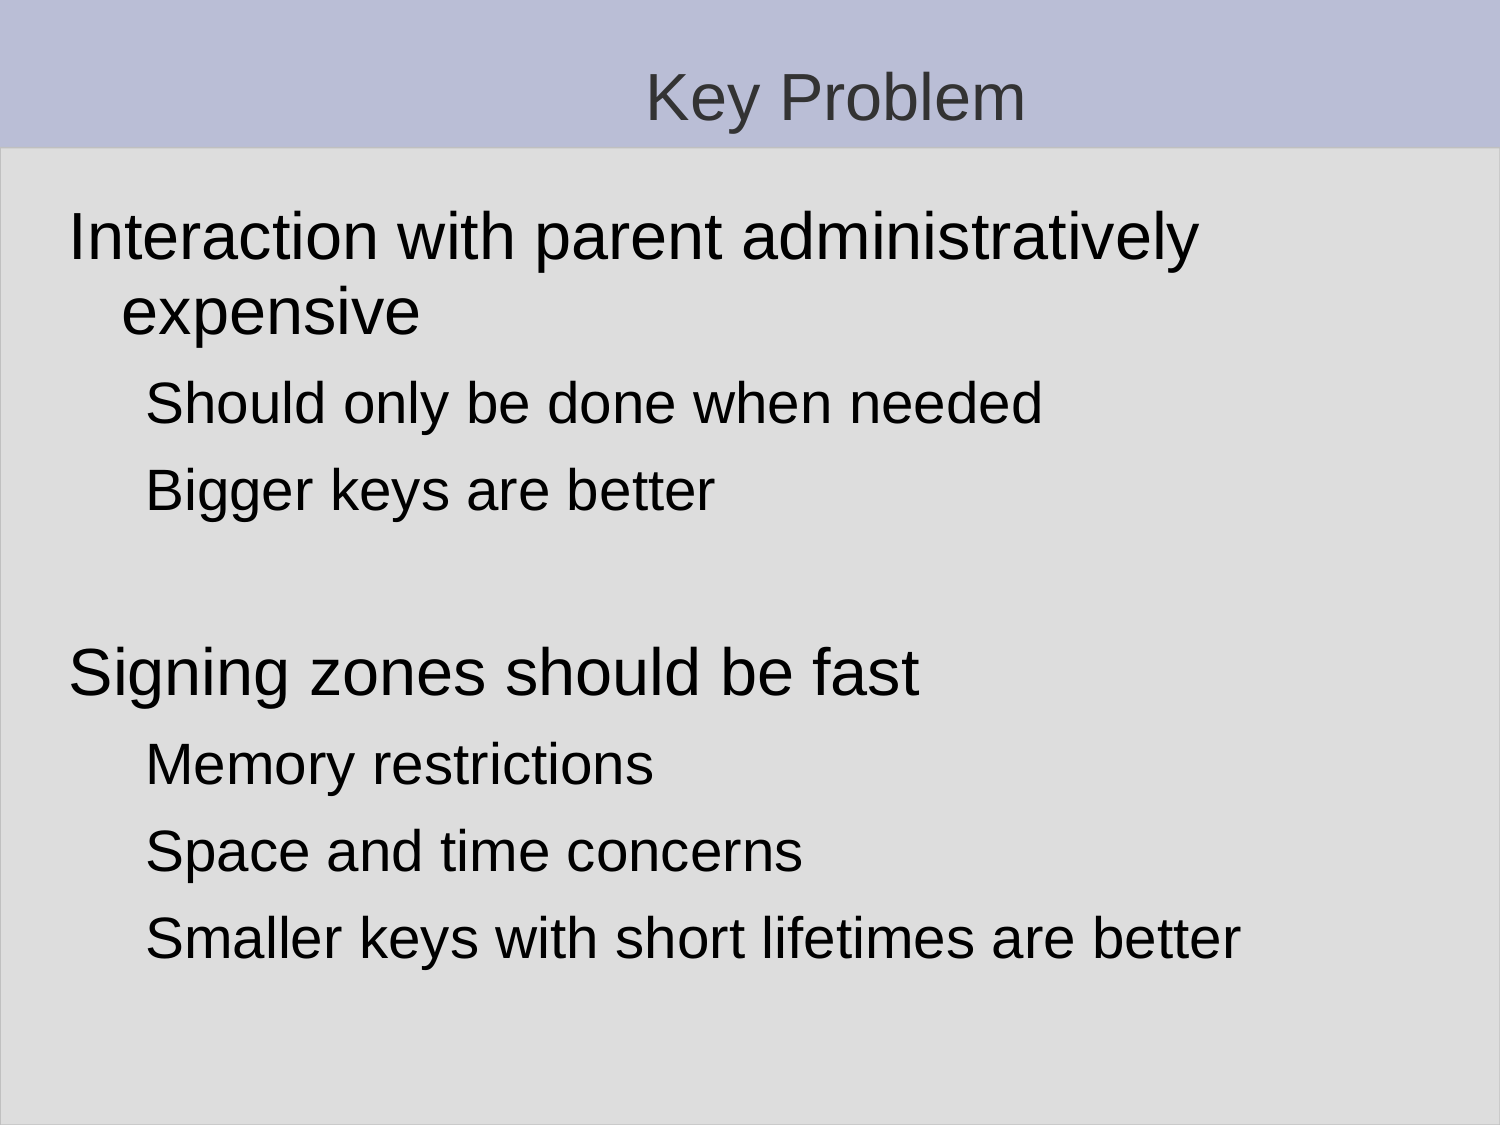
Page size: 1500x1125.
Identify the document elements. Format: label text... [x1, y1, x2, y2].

list Interaction with parent administratively expensive Should only be done when needed Bigger keys are better Signing zones should be fast Memory restrictions Space and time concerns Smaller keys with short lifetimes are better [21, 191, 1480, 1066]
title Key Problem [196, 52, 1477, 157]
